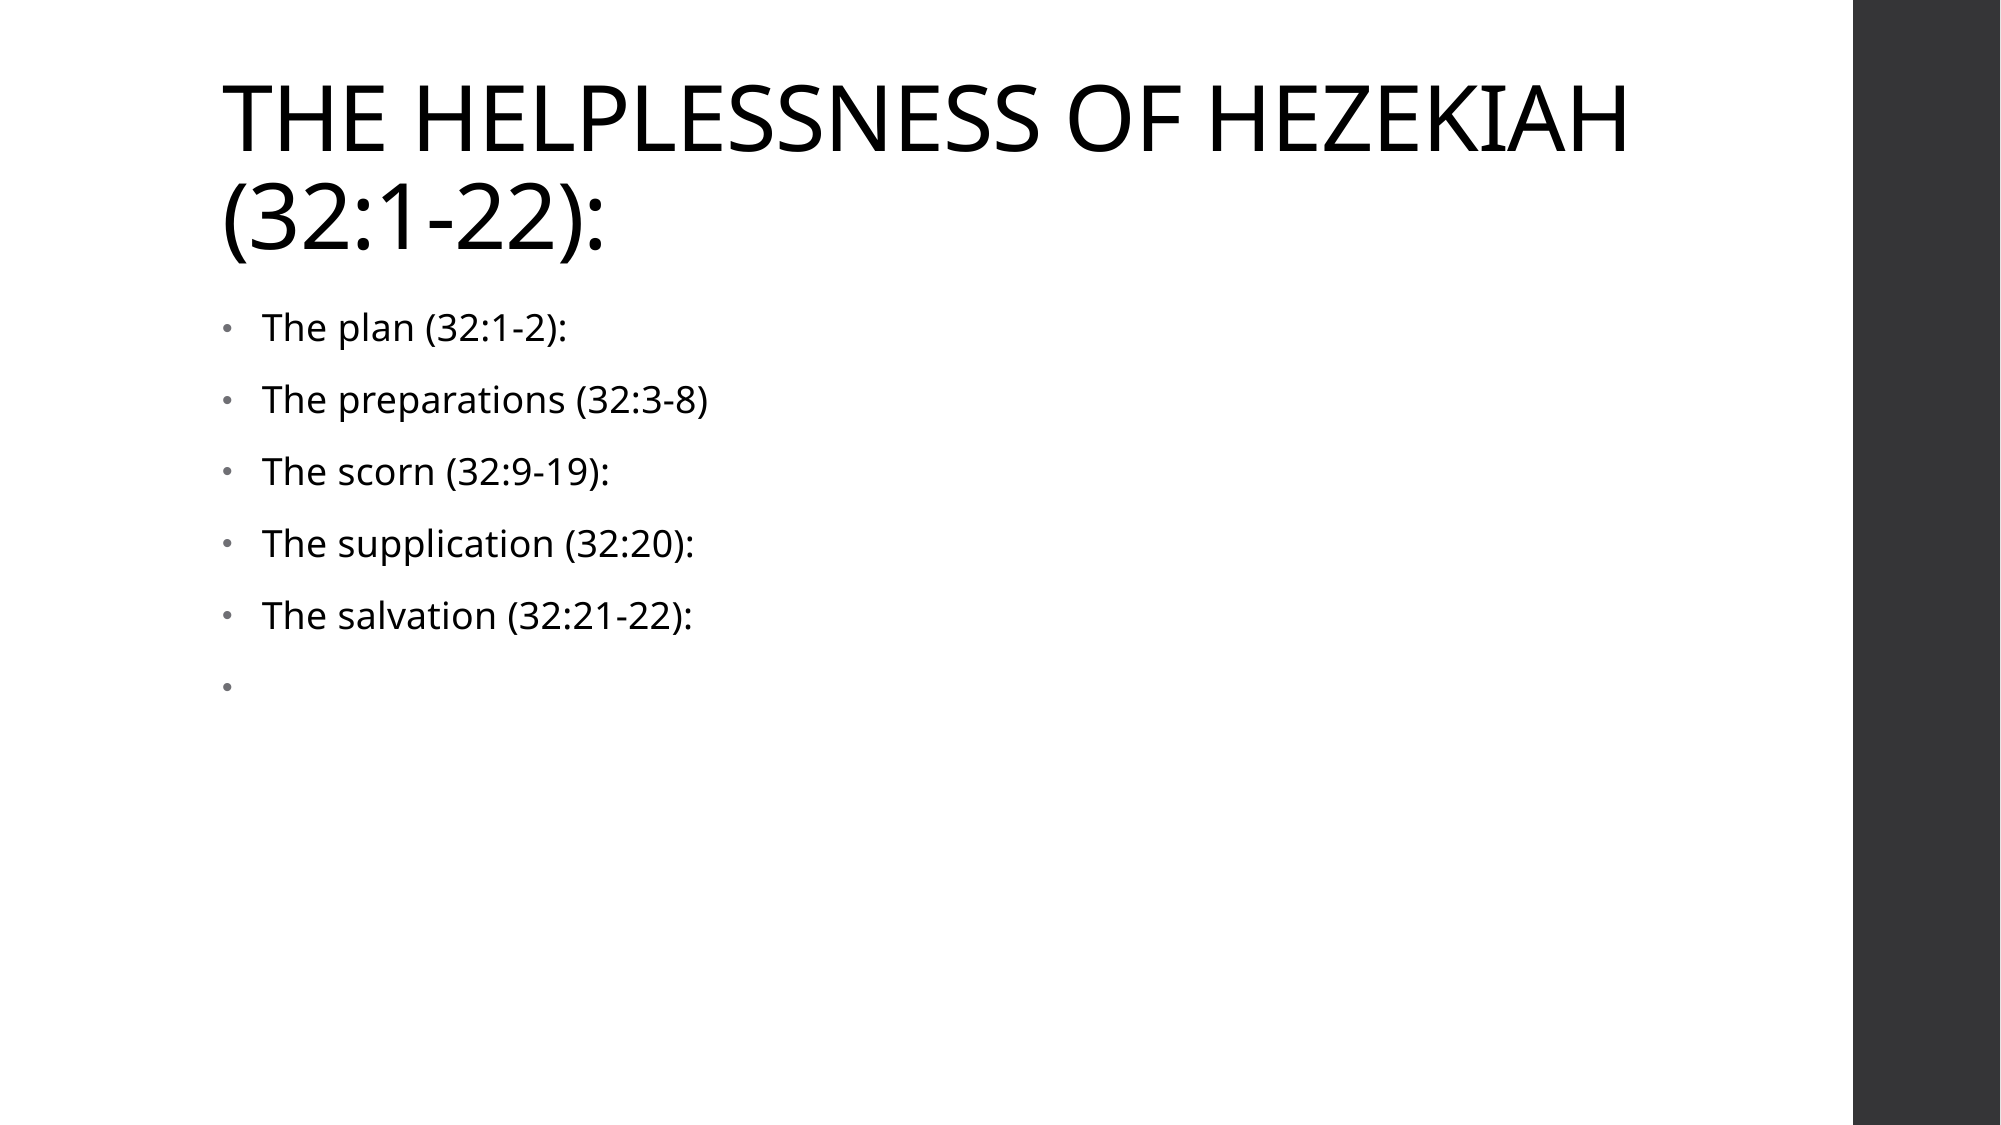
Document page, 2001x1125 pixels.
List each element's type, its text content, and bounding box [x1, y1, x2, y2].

title THE HELPLESSNESS OF HEZEKIAH (32:1-22): [206, 60, 1797, 278]
list The plan (32:1-2): The preparations (32:3-8) The scorn (32:9-19): The supplication (32:20): The salvation (32:21-22): [206, 299, 1617, 1014]
